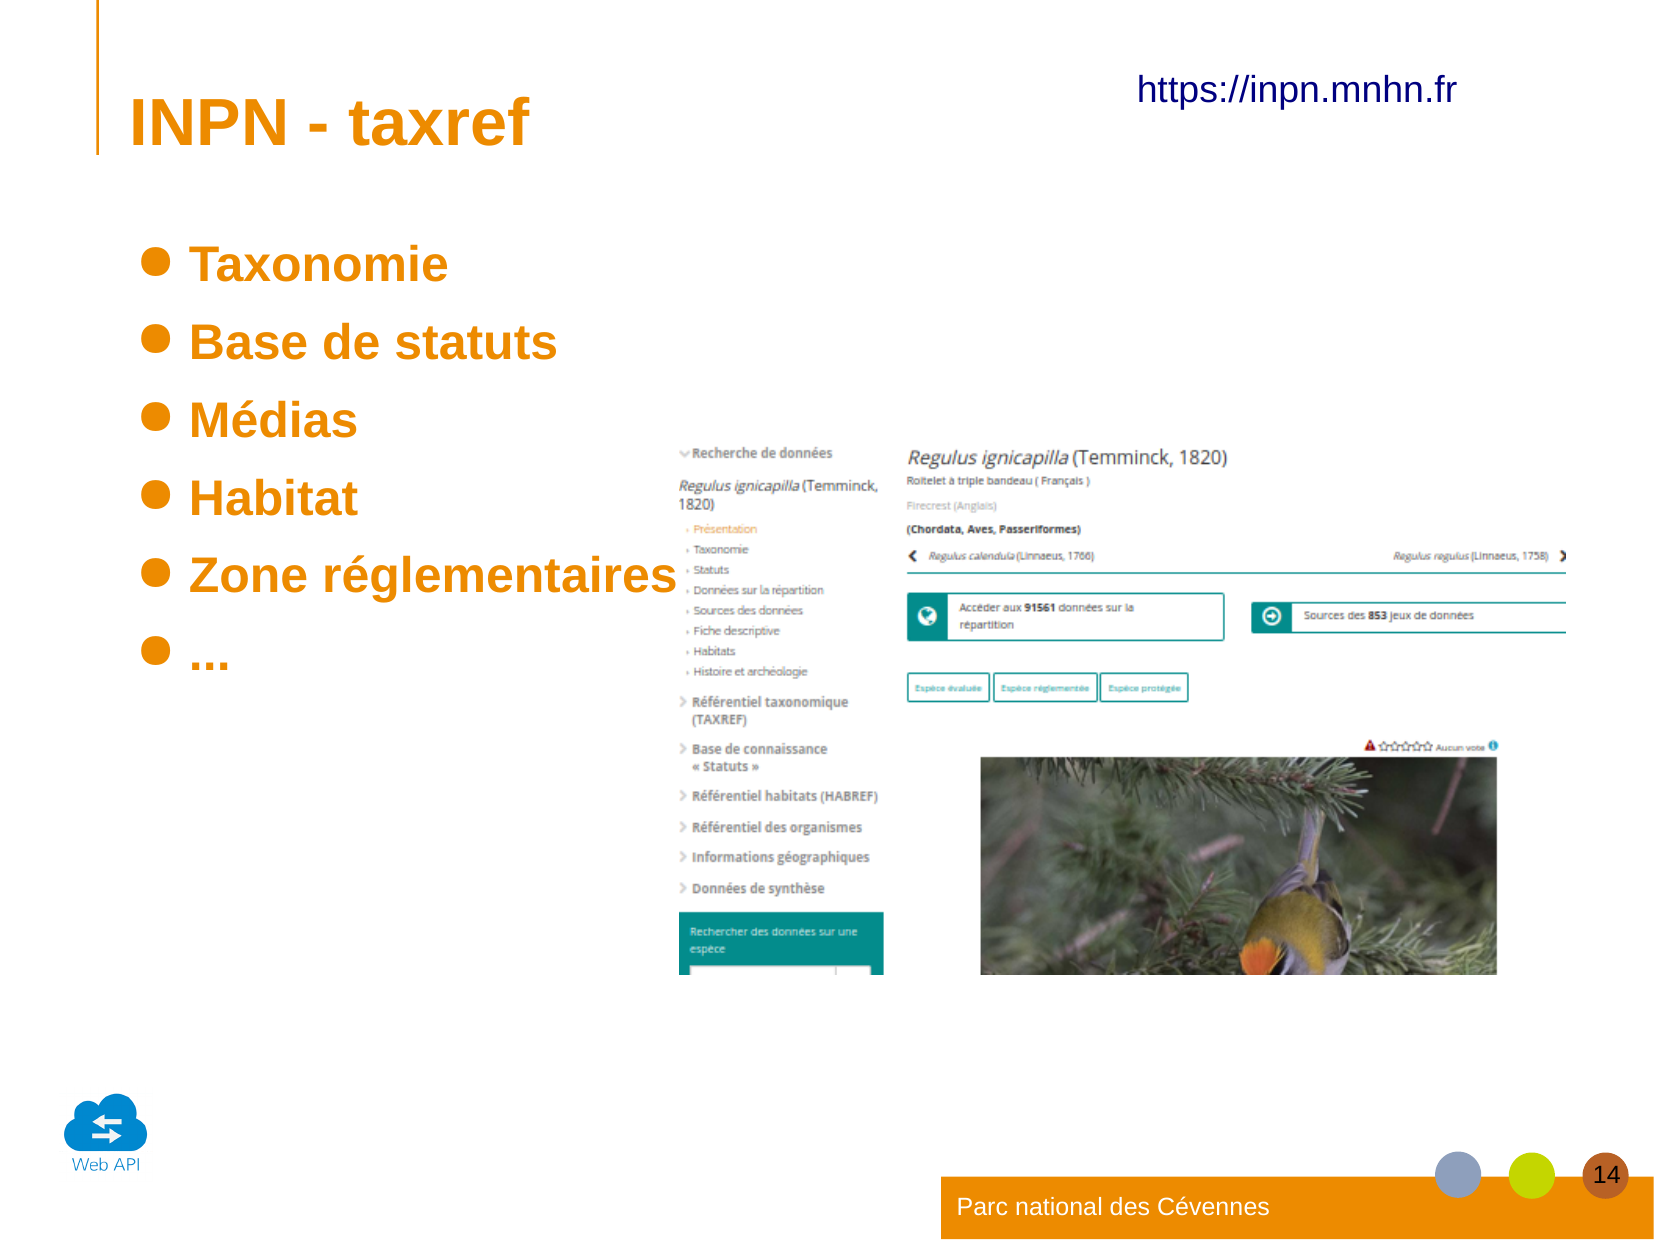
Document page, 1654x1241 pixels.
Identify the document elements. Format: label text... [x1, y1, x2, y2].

picture [679, 441, 1566, 975]
text_box https://inpn.mnhn.fr [1122, 61, 1473, 119]
list Taxonomie Base de statuts Médias Habitat Zone réglementaires ... [118, 236, 1625, 956]
picture [59, 1087, 153, 1182]
title INPN - taxref [129, 11, 1619, 160]
